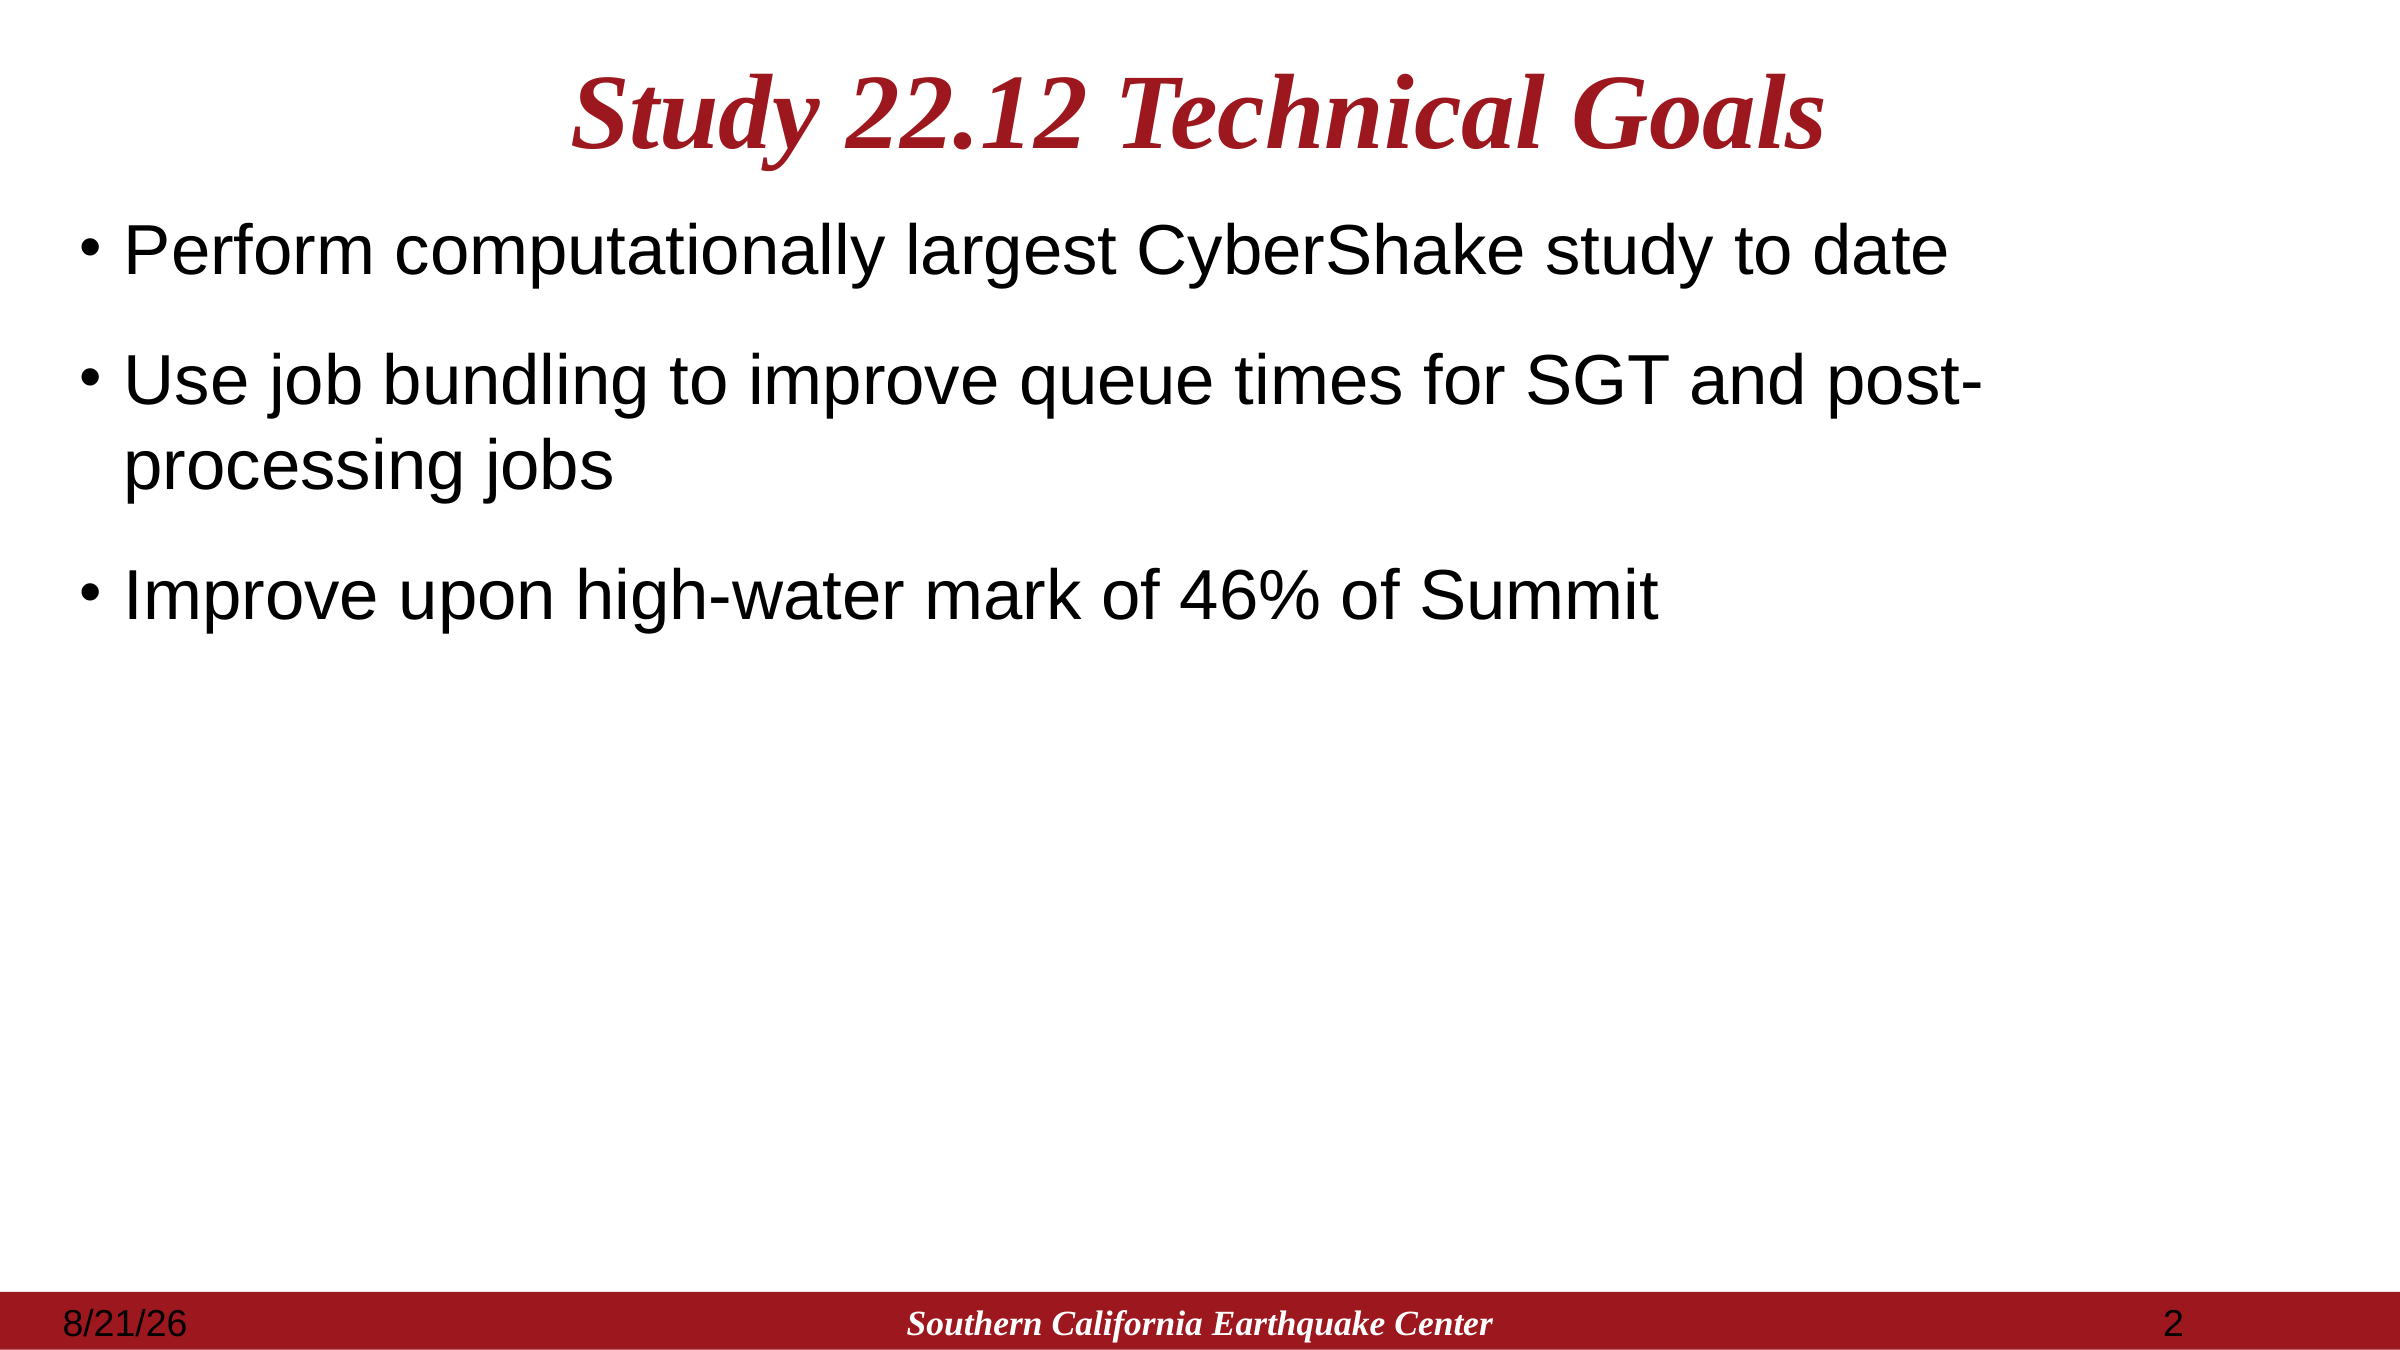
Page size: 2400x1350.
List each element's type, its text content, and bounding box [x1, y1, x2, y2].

text_box <number> [2145, 1303, 2371, 1339]
text_box Southern California Earthquake Center [794, 1285, 1605, 1350]
text_box Perform computationally largest CyberShake study to date Use job bundling to improve queue times for SGT and post-processing jobs Improve upon high-water mark of 46% of Summit [59, 195, 2341, 1260]
text_box Study 22.12 Technical Goals [59, 53, 2341, 180]
text_box 04/11/2023 [44, 1303, 320, 1339]
